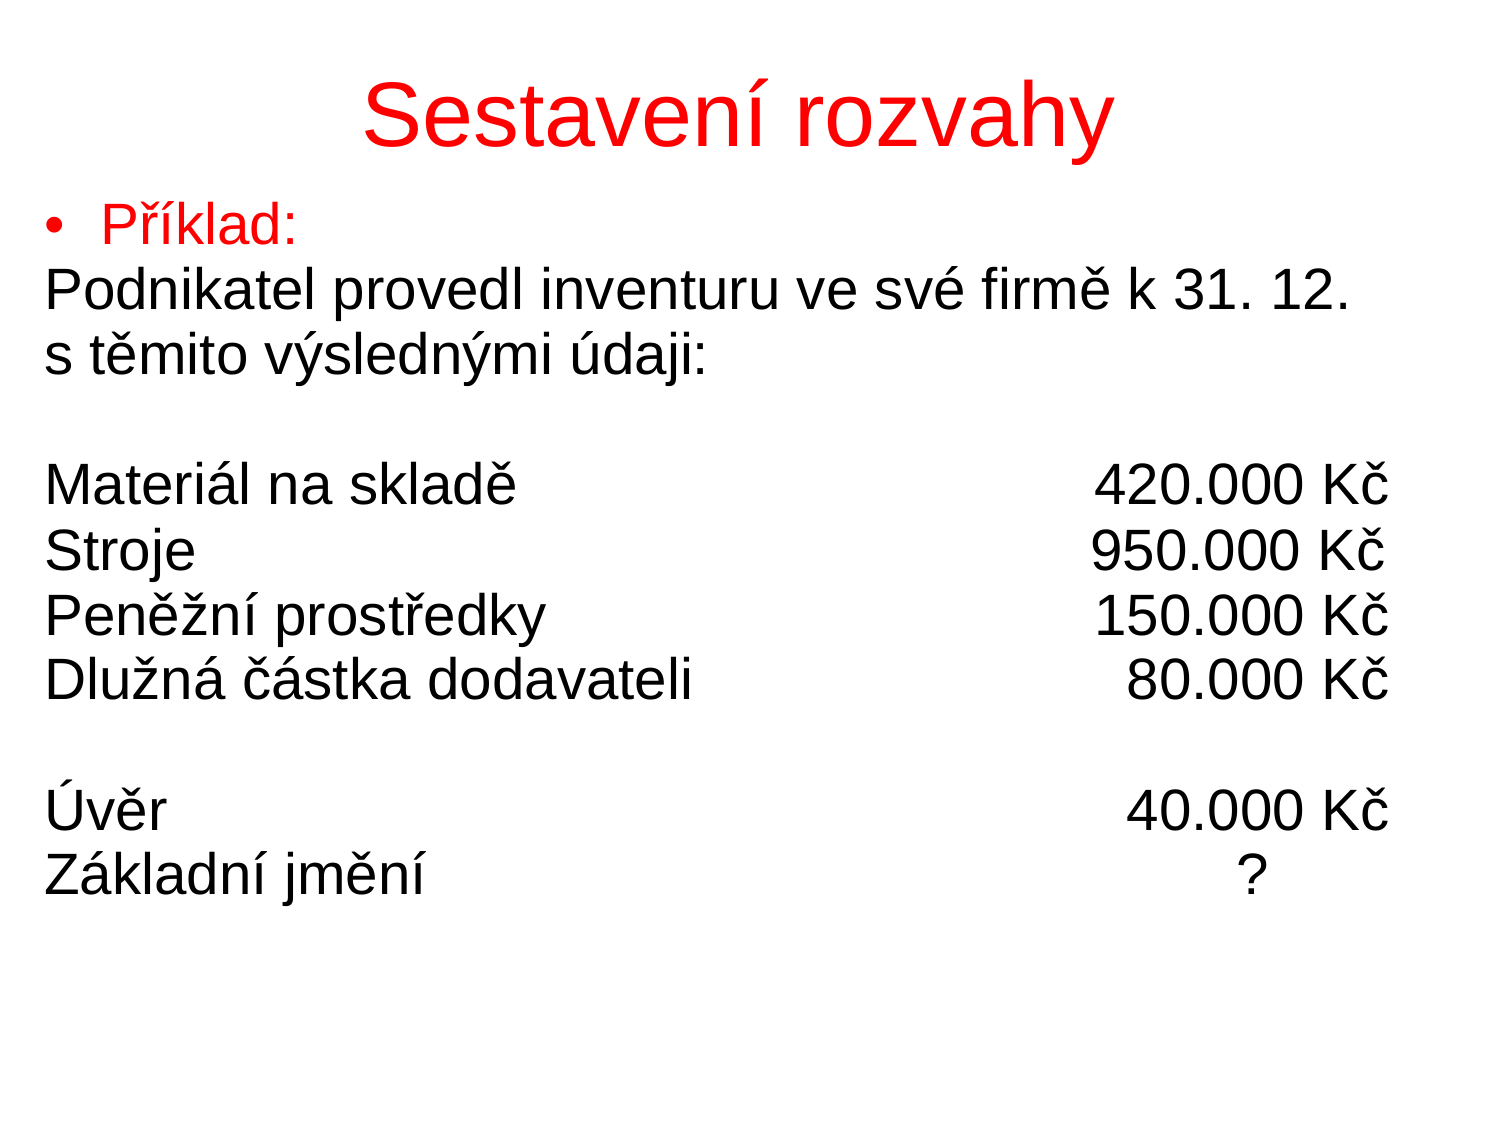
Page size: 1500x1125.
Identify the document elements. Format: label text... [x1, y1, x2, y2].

list Příklad: Podnikatel provedl inventuru ve své firmě k 31. 12. s těmito výslednými údaji: Materiál na skladě 420.000 Kč Stroje 950.000 Kč Peněžní prostředky 150.000 Kč Dlužná částka dodavateli 80.000 Kč Úvěr 40.000 Kč Základní jmění ? [29, 184, 1471, 1059]
title Sestavení rozvahy [53, 45, 1426, 184]
